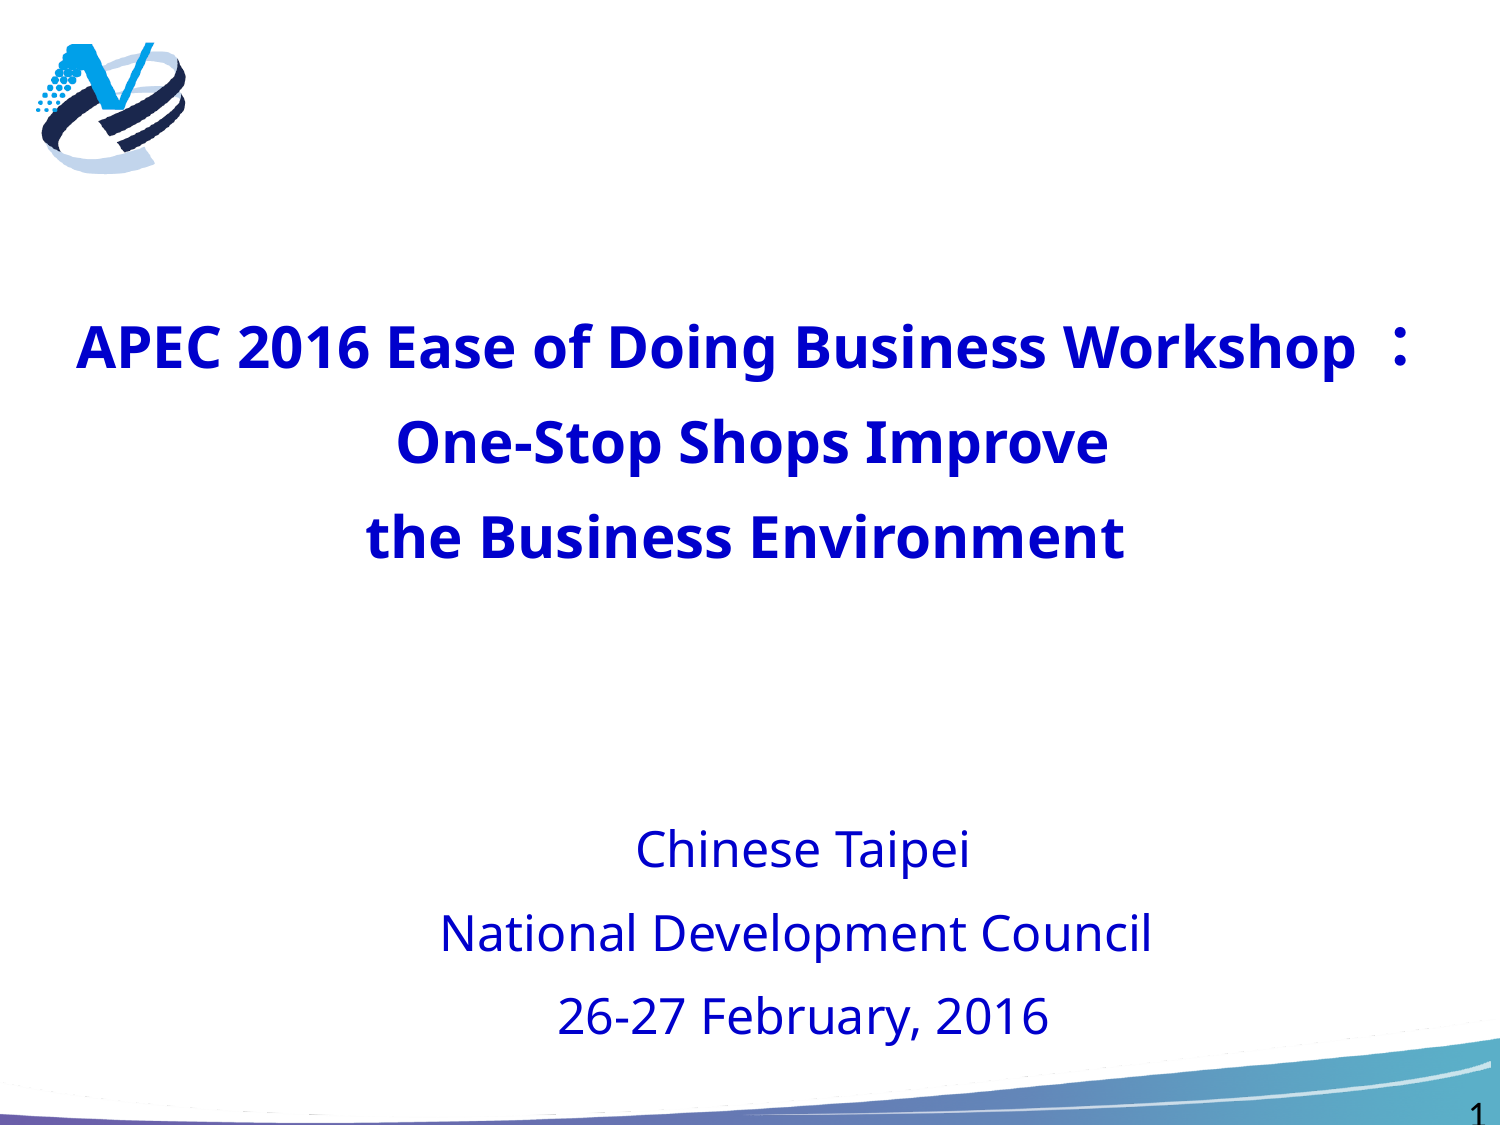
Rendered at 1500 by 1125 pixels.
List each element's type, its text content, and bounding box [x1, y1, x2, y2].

text_box APEC 2016 Ease of Doing Business Workshop： One-Stop Shops Improve the Business Environment [17, 302, 1489, 581]
text_box 1 [1452, 1082, 1500, 1125]
text_box Chinese Taipei National Development Council 26-27 February, 2016 [383, 786, 1224, 1055]
